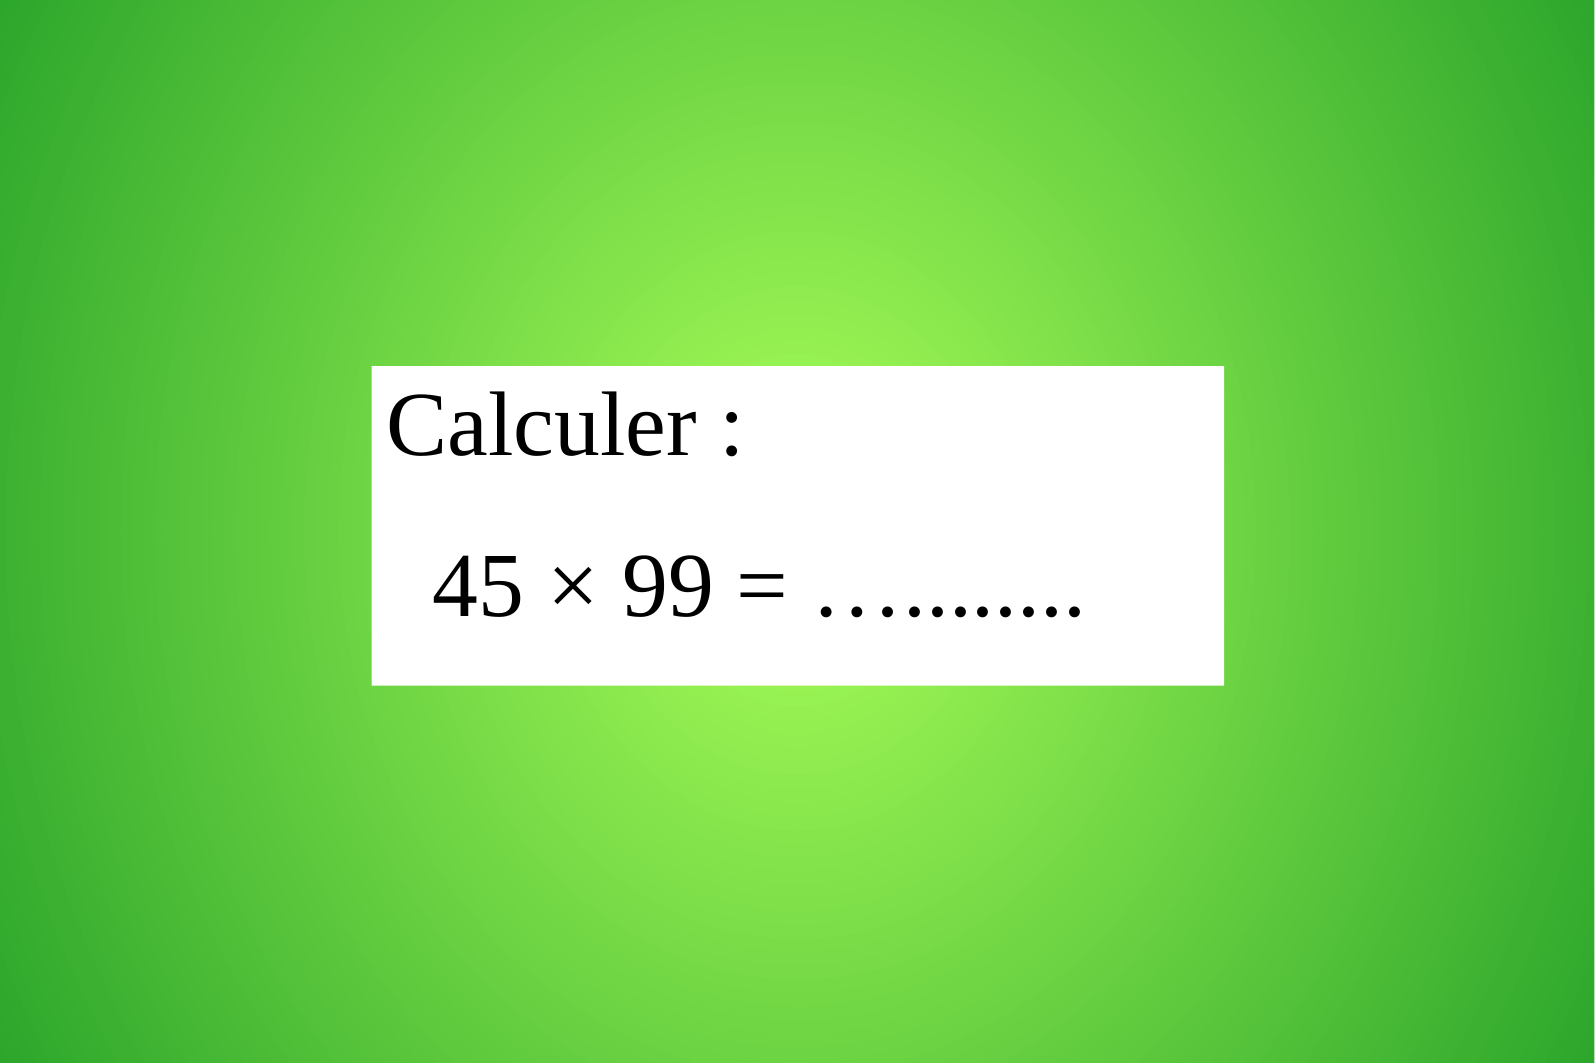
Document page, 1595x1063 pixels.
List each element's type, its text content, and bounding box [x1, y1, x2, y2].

text_box Calculer : 45 × 99 = …........ [371, 366, 1225, 686]
picture [0, 0, 1595, 1063]
